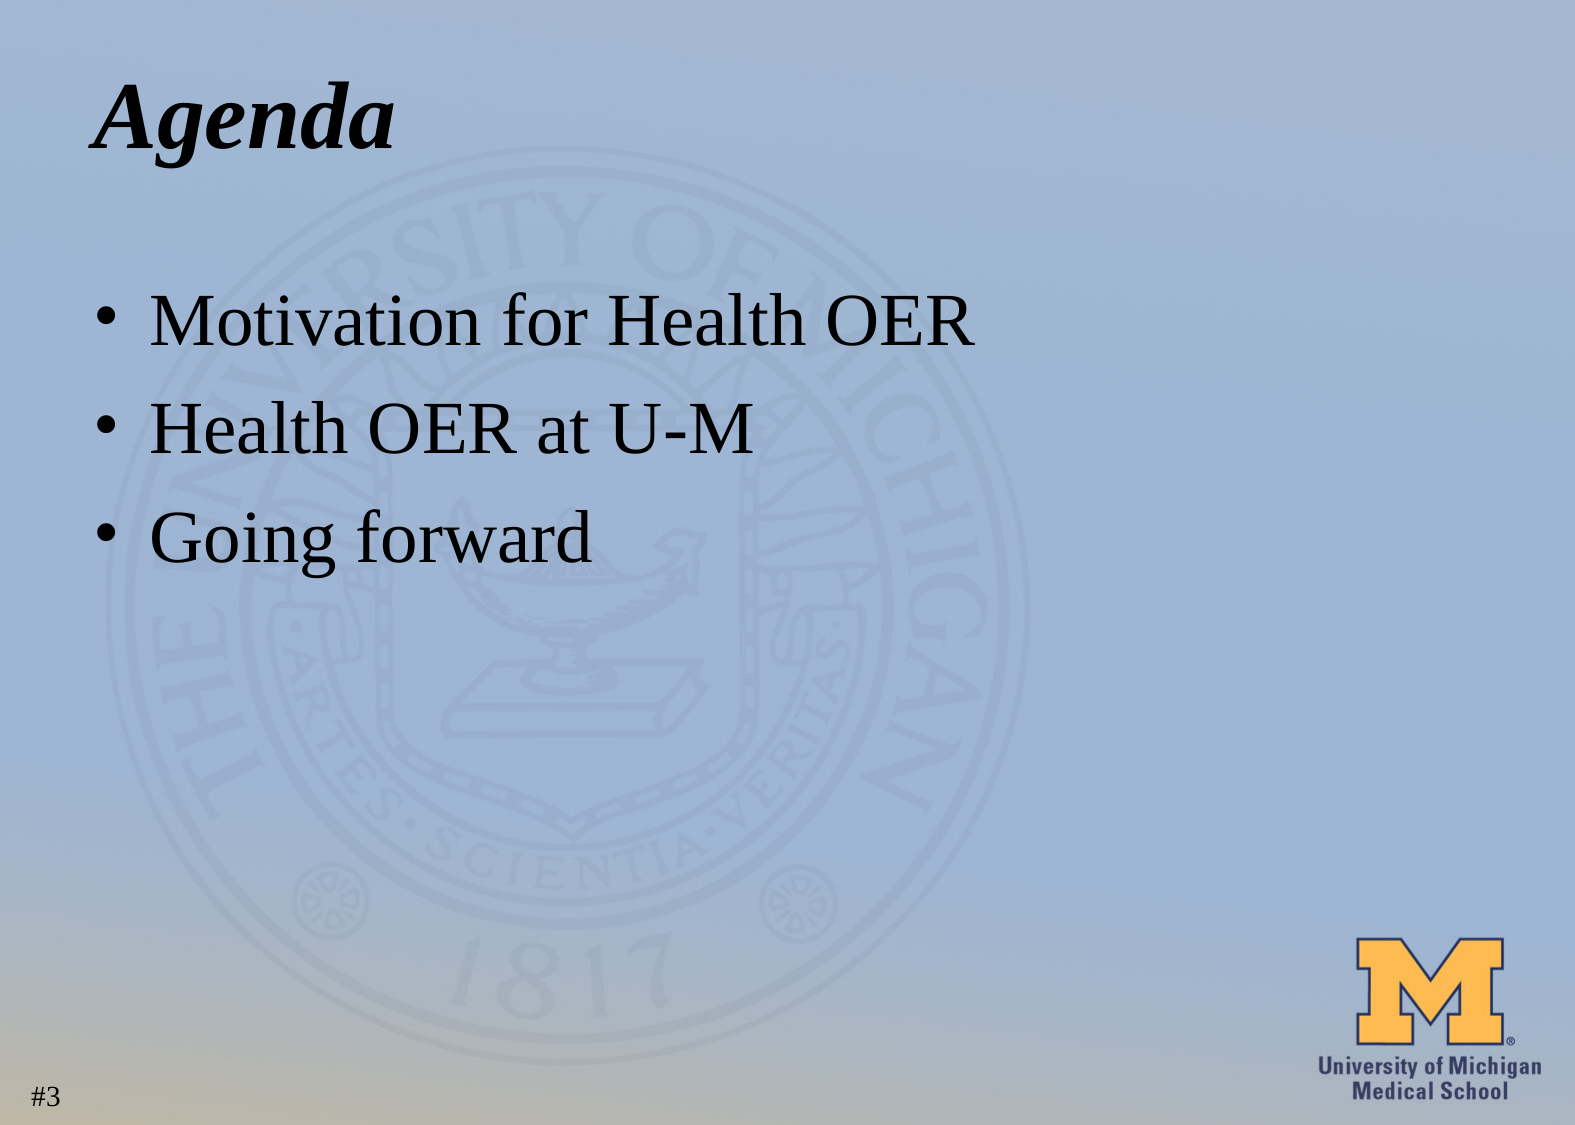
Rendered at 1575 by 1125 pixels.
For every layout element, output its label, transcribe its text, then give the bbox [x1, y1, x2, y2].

picture [0, 0, 1575, 1125]
title Agenda [78, 45, 1497, 233]
list Motivation for Health OER Health OER at U-M Going forward [78, 262, 1497, 1006]
